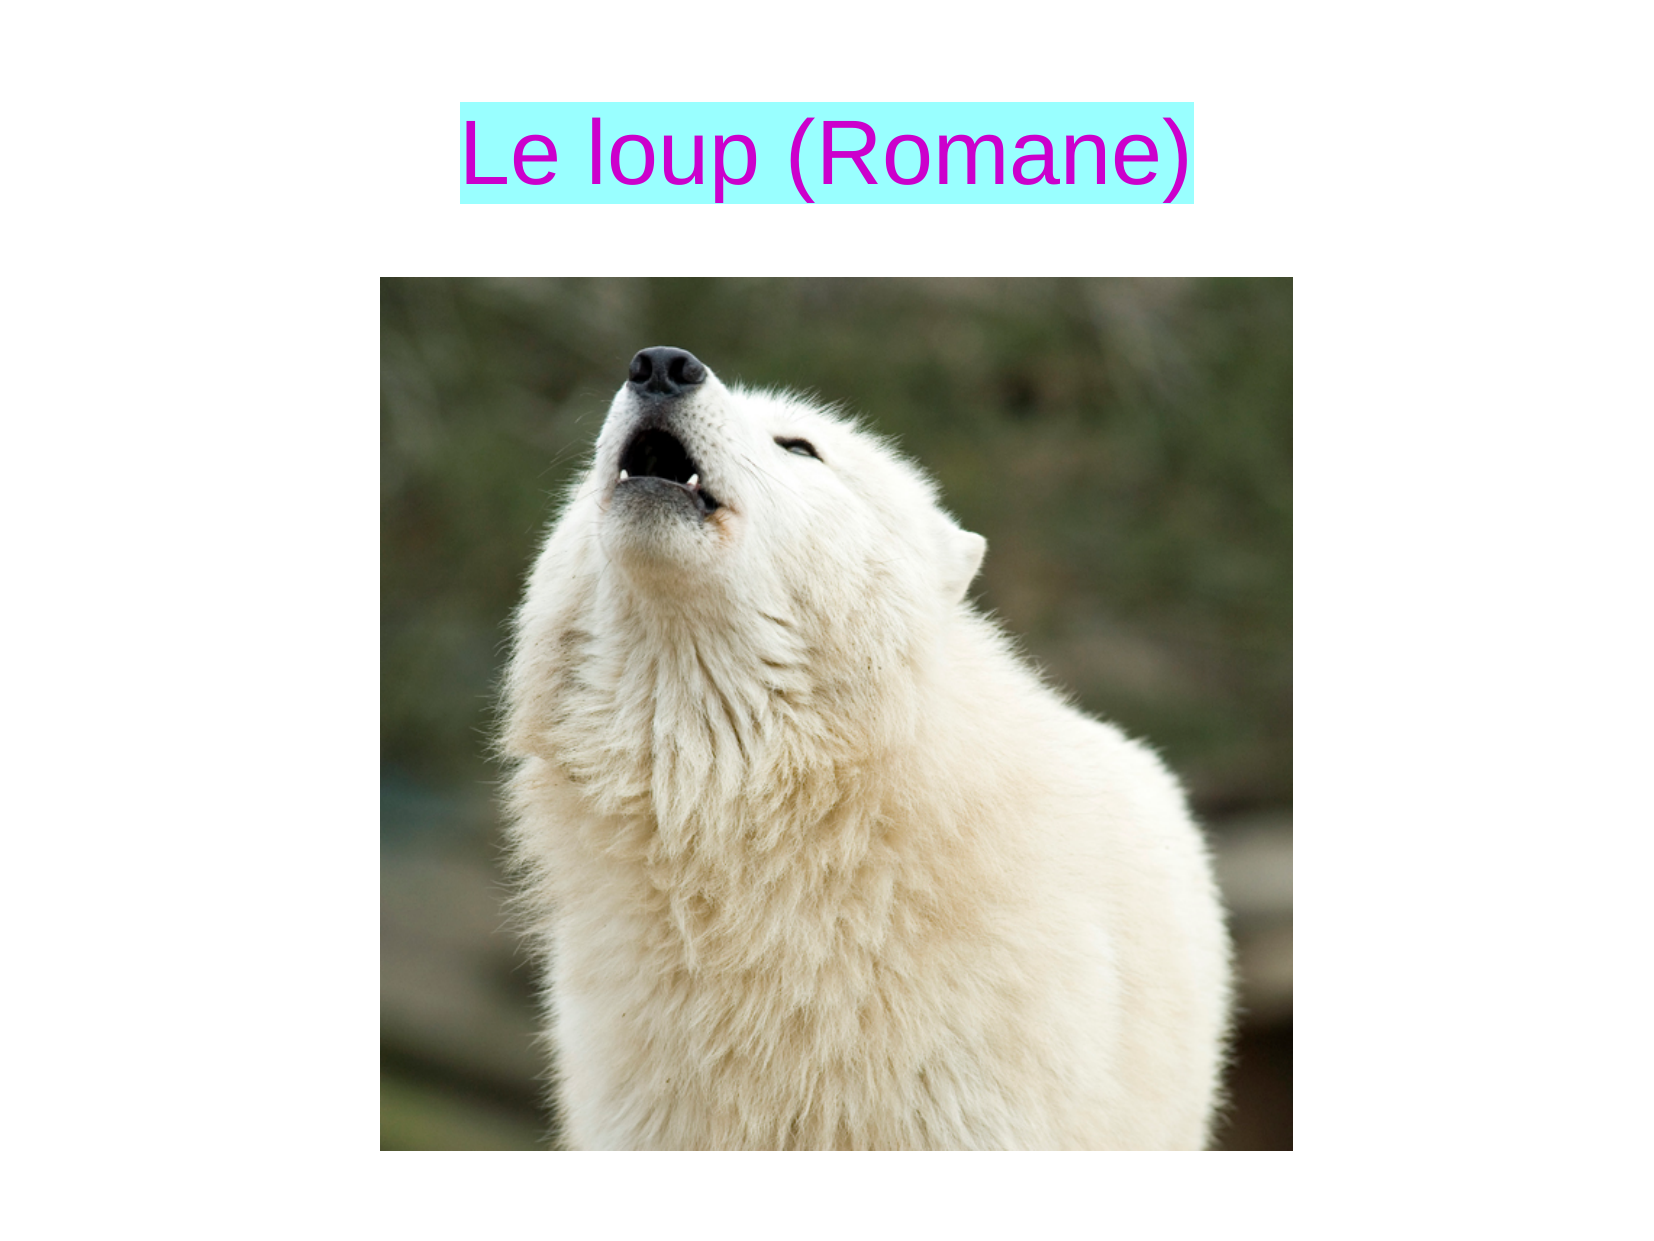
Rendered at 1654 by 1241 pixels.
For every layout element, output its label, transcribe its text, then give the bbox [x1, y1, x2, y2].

title Le loup (Romane) [82, 49, 1571, 257]
picture [380, 277, 1293, 1151]
